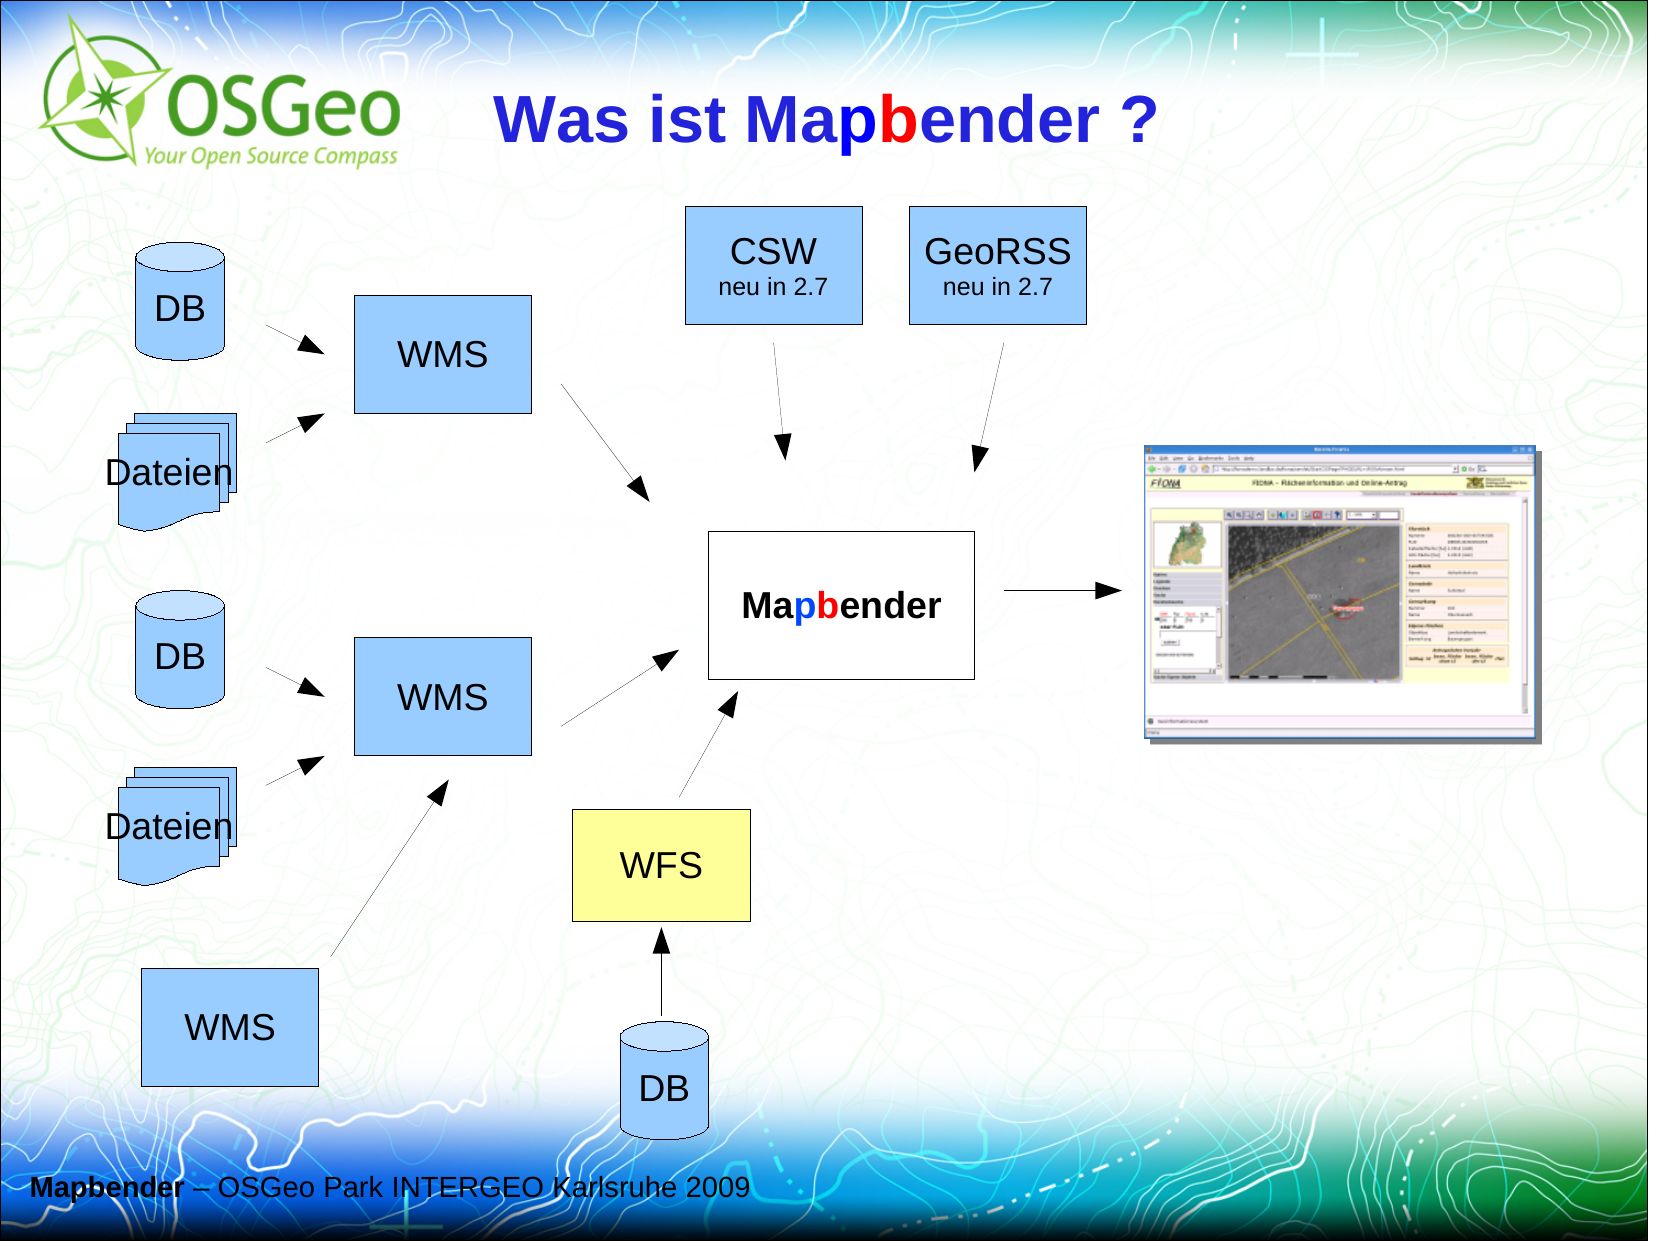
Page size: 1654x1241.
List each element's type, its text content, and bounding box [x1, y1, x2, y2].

text_box Dateien [118, 816, 126, 836]
text_box WMS [141, 968, 319, 1087]
text_box Mapbender [708, 531, 975, 680]
text_box DB [135, 258, 225, 361]
text_box CSW neu in 2.7 [685, 206, 863, 325]
text_box DB [620, 1039, 709, 1140]
text_box WMS [354, 295, 532, 414]
picture [1, 1, 1647, 1240]
title Was ist Mapbender ? [82, 31, 1571, 207]
text_box WMS [354, 637, 532, 756]
text_box WFS [572, 809, 751, 922]
text_box Dateien [118, 767, 237, 886]
text_box Dateien [118, 462, 126, 482]
text_box GeoRSS neu in 2.7 [909, 206, 1087, 325]
text_box DB [135, 606, 225, 709]
text_box Dateien [118, 413, 237, 532]
